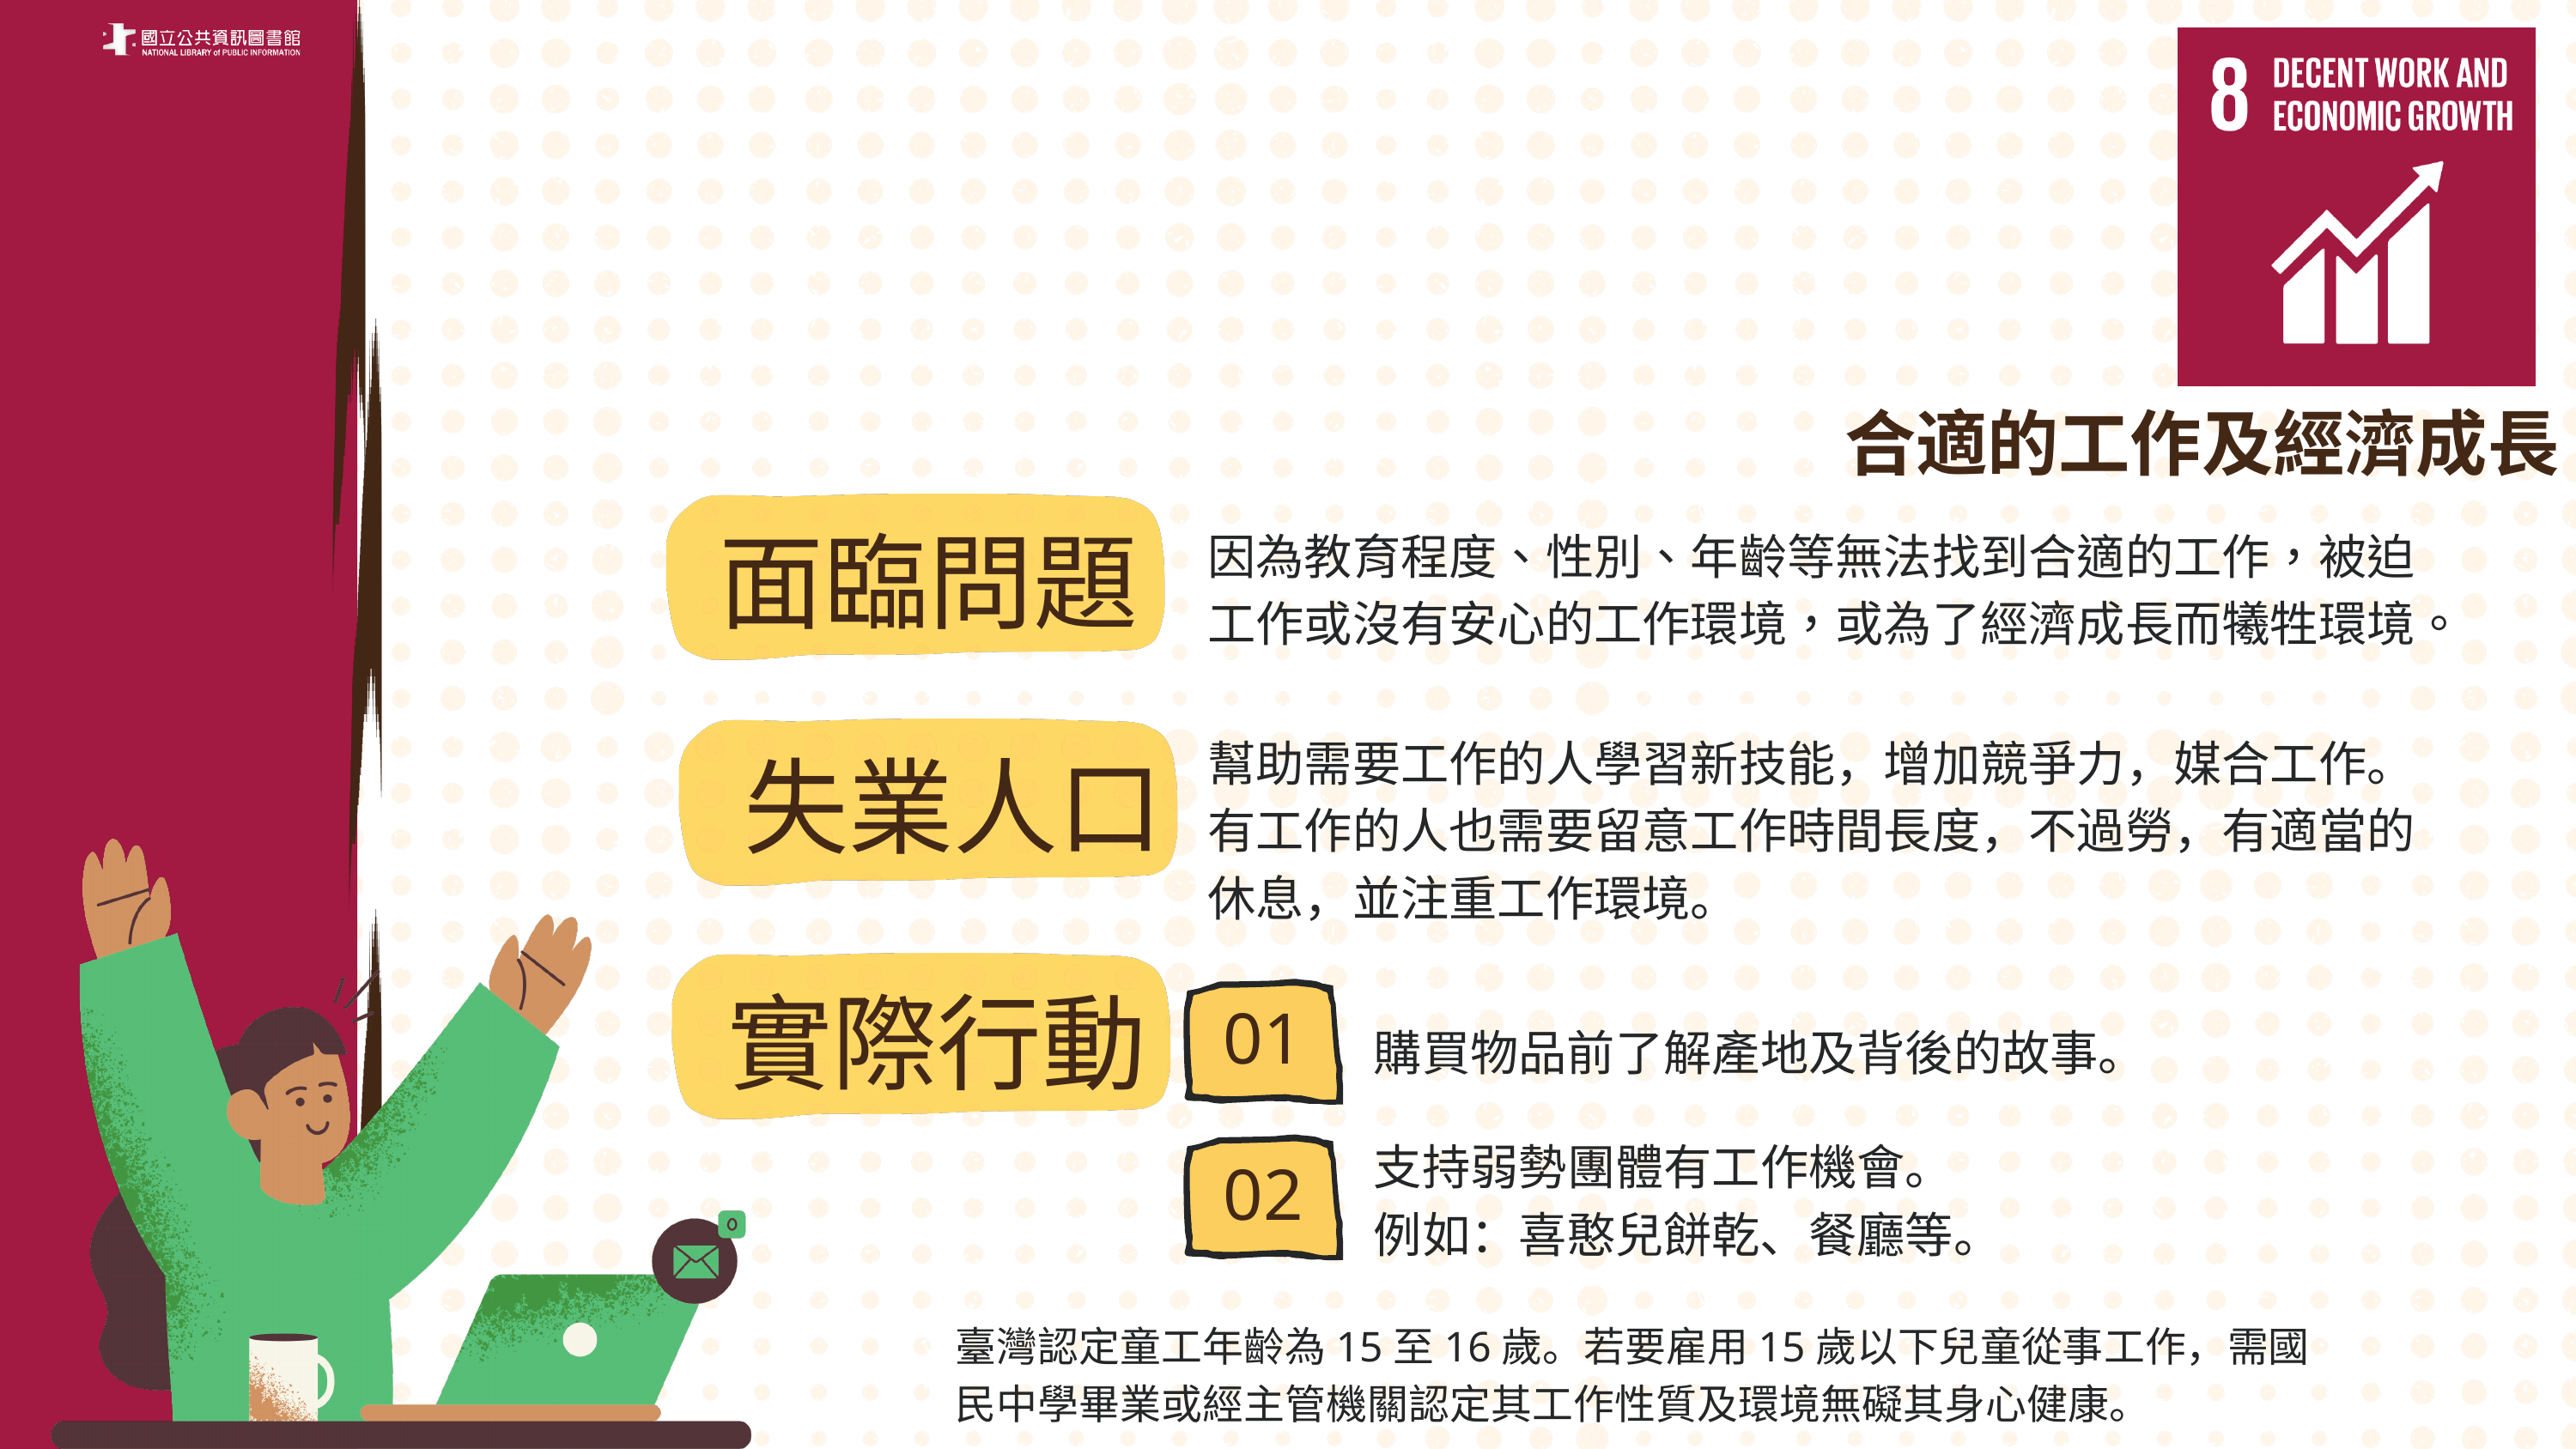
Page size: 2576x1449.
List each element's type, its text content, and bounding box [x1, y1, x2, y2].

text_box 購買物品前了解產地及背後的故事。 [1373, 1013, 2147, 1079]
text_box 支持弱勢團體有工作機會。 例如：喜憨兒餅乾、餐廳等。 [1373, 1127, 2002, 1261]
text_box [0, 0, 1762, 1449]
text_box 臺灣認定童工年齡為15至16歲。若要雇用15歲以下兒童從事工作，需國民中學畢業或經主管機關認定其工作性質及環境無礙其身心健康。 [955, 1313, 2316, 1421]
text_box [1789, 729, 2576, 1449]
picture [100, 19, 306, 60]
text_box 失業人口 [744, 757, 1207, 878]
text_box 02 [1183, 1161, 1343, 1240]
text_box [2437, 618, 2444, 627]
text_box 01 [1183, 1005, 1343, 1084]
text_box 幫助需要工作的人學習新技能，增加競爭力，媒合工作。 有工作的人也需要留意工作時間長度，不過勞，有適當的 休息，並注重工作環境。 [1207, 724, 2415, 925]
text_box [1789, 0, 2576, 715]
text_box 面臨問題 [719, 532, 1207, 644]
text_box 實際行動 [751, 993, 1258, 1114]
text_box 因為教育程度、性別、年齡等無法找到合適的工作，被迫工作或沒有安心的工作環境，或為了經濟成長而犧牲環境。 [1207, 517, 2437, 650]
text_box 合適的工作及經濟成長 [1806, 379, 2576, 479]
